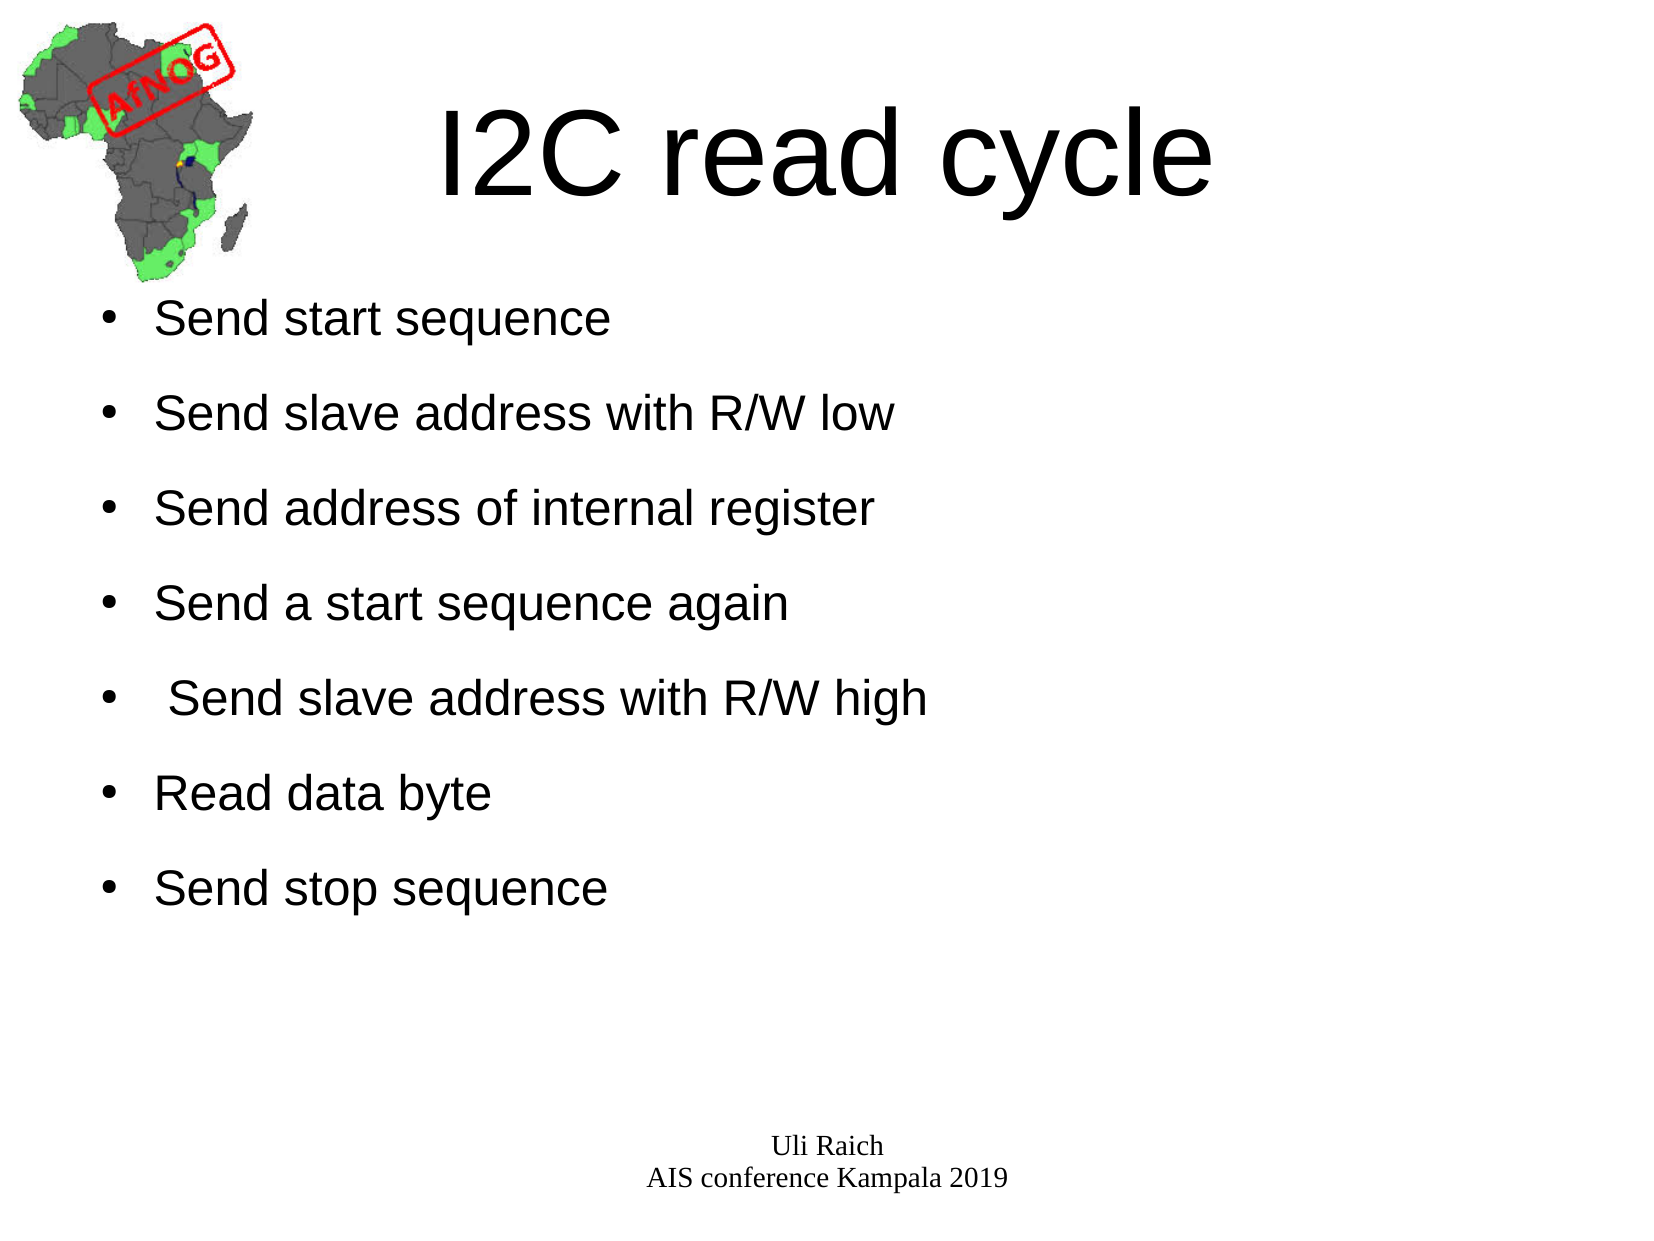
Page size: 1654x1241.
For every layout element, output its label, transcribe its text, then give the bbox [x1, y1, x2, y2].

title I2C read cycle [82, 49, 1571, 257]
list Send start sequence Send slave address with R/W low Send address of internal register Send a start sequence again Send slave address with R/W high Read data byte Send stop sequence [82, 290, 1571, 1010]
picture [9, 0, 259, 291]
